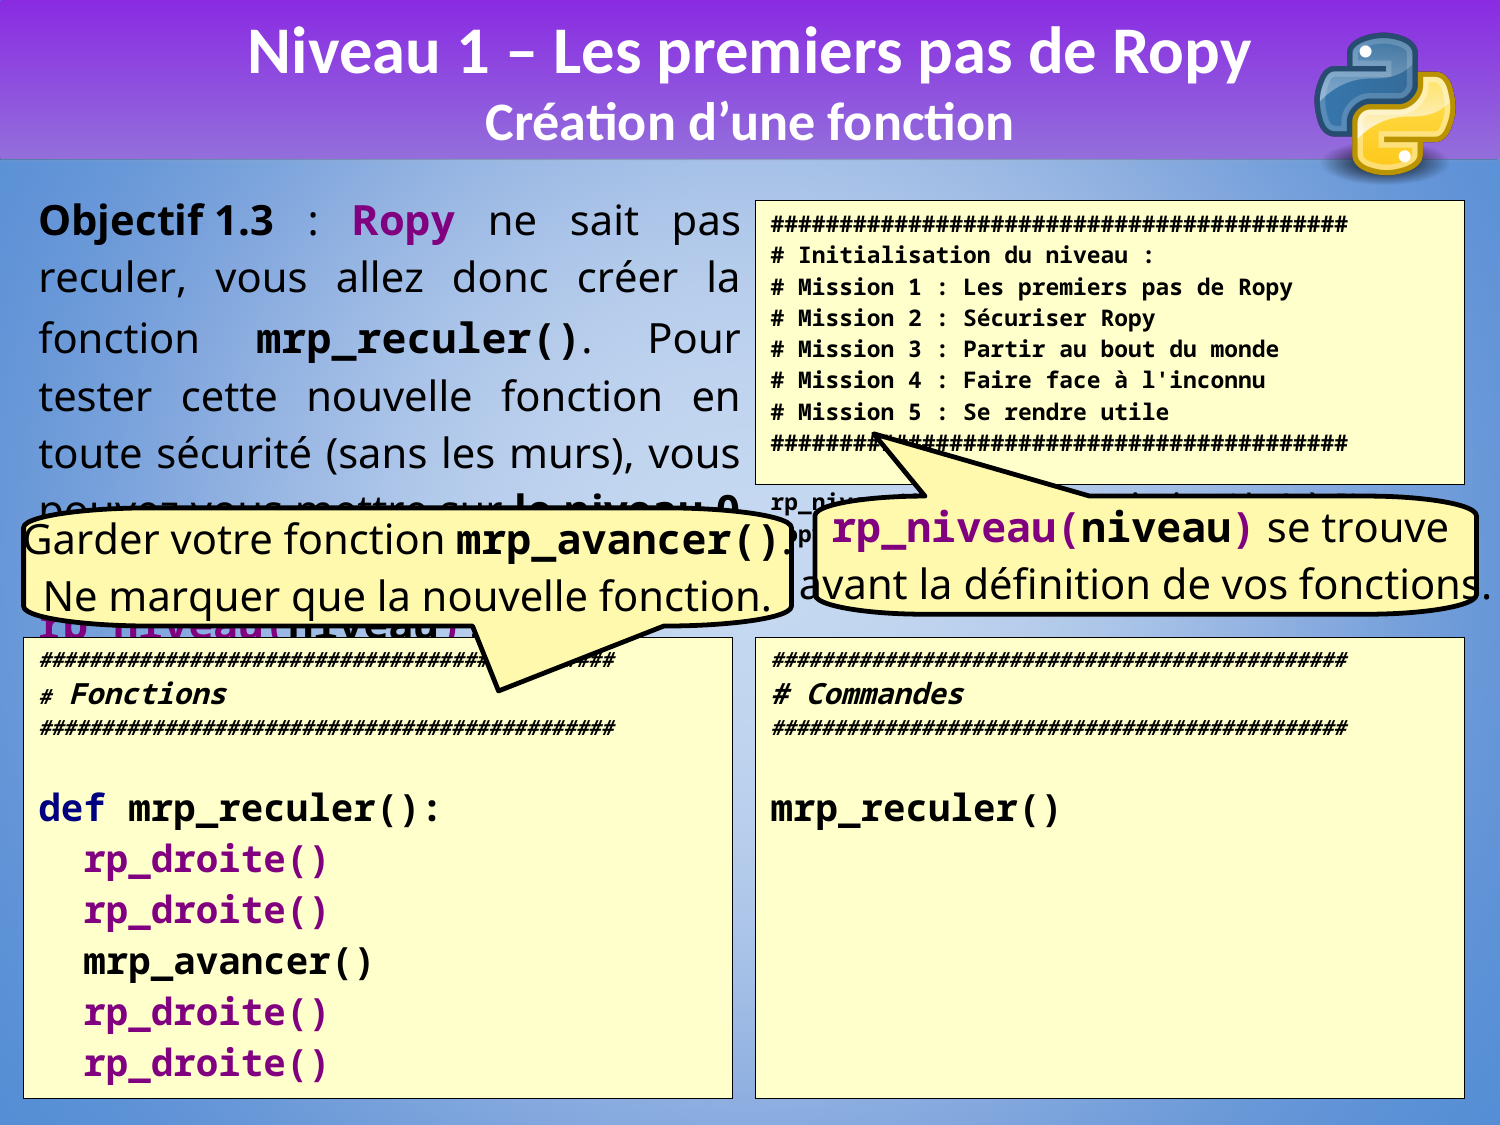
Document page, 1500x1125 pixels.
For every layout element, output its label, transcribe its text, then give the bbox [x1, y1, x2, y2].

text_box ############################################## # Commandes ############################################## mrp_reculer() [755, 637, 1465, 1099]
text_box rp_niveau(niveau) se trouve avant la définition de vos fonctions. [814, 433, 1477, 615]
picture [0, 29, 1500, 1125]
text_box Objectif 1.3 : Ropy ne sait pas reculer, vous allez donc créer la fonction mrp_reculer(). Pour tester cette nouvelle fonction en toute sécurité (sans les murs), vous pouvez vous mettre sur le niveau 0 avec la fonction rp_niveau(niveau). [23, 183, 756, 495]
text_box Niveau 1 – Les premiers pas de Ropy Création d’une fonction [0, 0, 1500, 159]
text_box ############################################## # Fonctions ############################################## def mrp_reculer(): rp_droite() rp_droite() mrp_avancer() rp_droite() rp_droite() [23, 637, 733, 1099]
text_box Garder votre fonction mrp_avancer(). Ne marquer que la nouvelle fonction. [23, 507, 792, 691]
text_box ########################################## # Initialisation du niveau : # Mission 1 : Les premiers pas de Ropy # Mission 2 : Sécuriser Ropy # Mission 3 : Partir au bout du monde # Mission 4 : Faire face à l'inconnu # Mission 5 : Se rendre utile ########################################## rp_niveau(0) # Saisir la mission (de 0 à 5) ropy_init.main() # Initialisation de la scène 3D [755, 200, 1465, 485]
